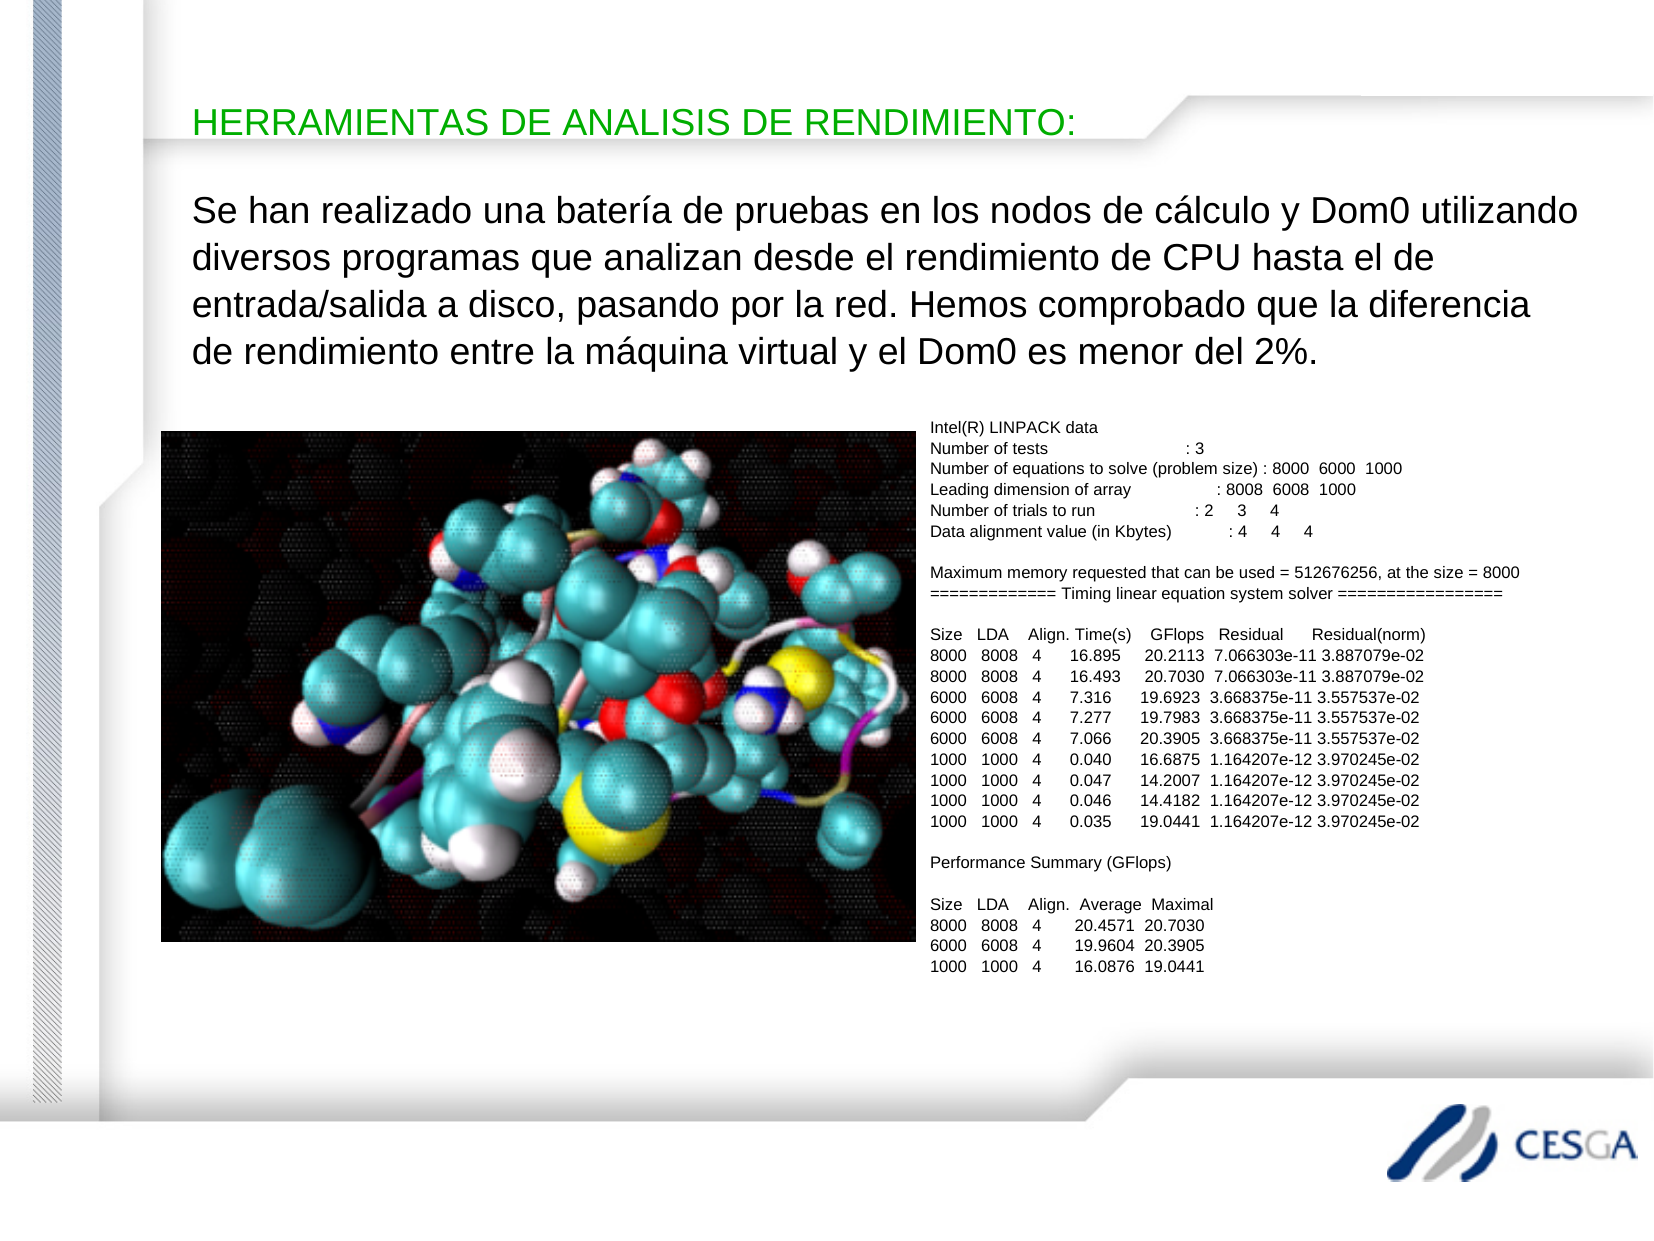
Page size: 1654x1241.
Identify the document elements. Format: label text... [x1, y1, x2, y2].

text_box Intel(R) LINPACK data Number of tests : 3 Number of equations to solve (problem size) : 8000 6000 1000 Leading dimension of array : 8008 6008 1000 Number of trials to run : 2 3 4 Data alignment value (in Kbytes) : 4 4 4 Maximum memory requested that can be used = 512676256, at the size = 8000 ============= Timing linear equation system solver ================= Size LDA Align. Time(s) GFlops Residual Residual(norm)‏ 8000 8008 4 16.895 20.2113 7.066303e-11 3.887079e-02 8000 8008 4 16.493 20.7030 7.066303e-11 3.887079e-02 6000 6008 4 7.316 19.6923 3.668375e-11 3.557537e-02 6000 6008 4 7.277 19.7983 3.668375e-11 3.557537e-02 6000 6008 4 7.066 20.3905 3.668375e-11 3.557537e-02 1000 1000 4 0.040 16.6875 1.164207e-12 3.970245e-02 1000 1000 4 0.047 14.2007 1.164207e-12 3.970245e-02 1000 1000 4 0.046 14.4182 1.164207e-12 3.970245e-02 1000 1000 4 0.035 19.0441 1.164207e-12 3.970245e-02 Performance Summary (GFlops)‏ Size LDA Align. Average Maximal 8000 8008 4 20.4571 20.7030 6000 6008 4 19.9604 20.3905 1000 1000 4 16.0876 19.0441 [915, 408, 1624, 992]
text_box HERRAMIENTAS DE ANALISIS DE RENDIMIENTO: [177, 88, 1152, 150]
picture [0, 0, 1654, 1241]
text_box Se han realizado una batería de pruebas en los nodos de cálculo y Dom0 utilizando diversos programas que analizan desde el rendimiento de CPU hasta el de entrada/salida a disco, pasando por la red. Hemos comprobado que la diferencia de rendimiento entre la máquina virtual y el Dom0 es menor del 2%. [177, 177, 1595, 425]
